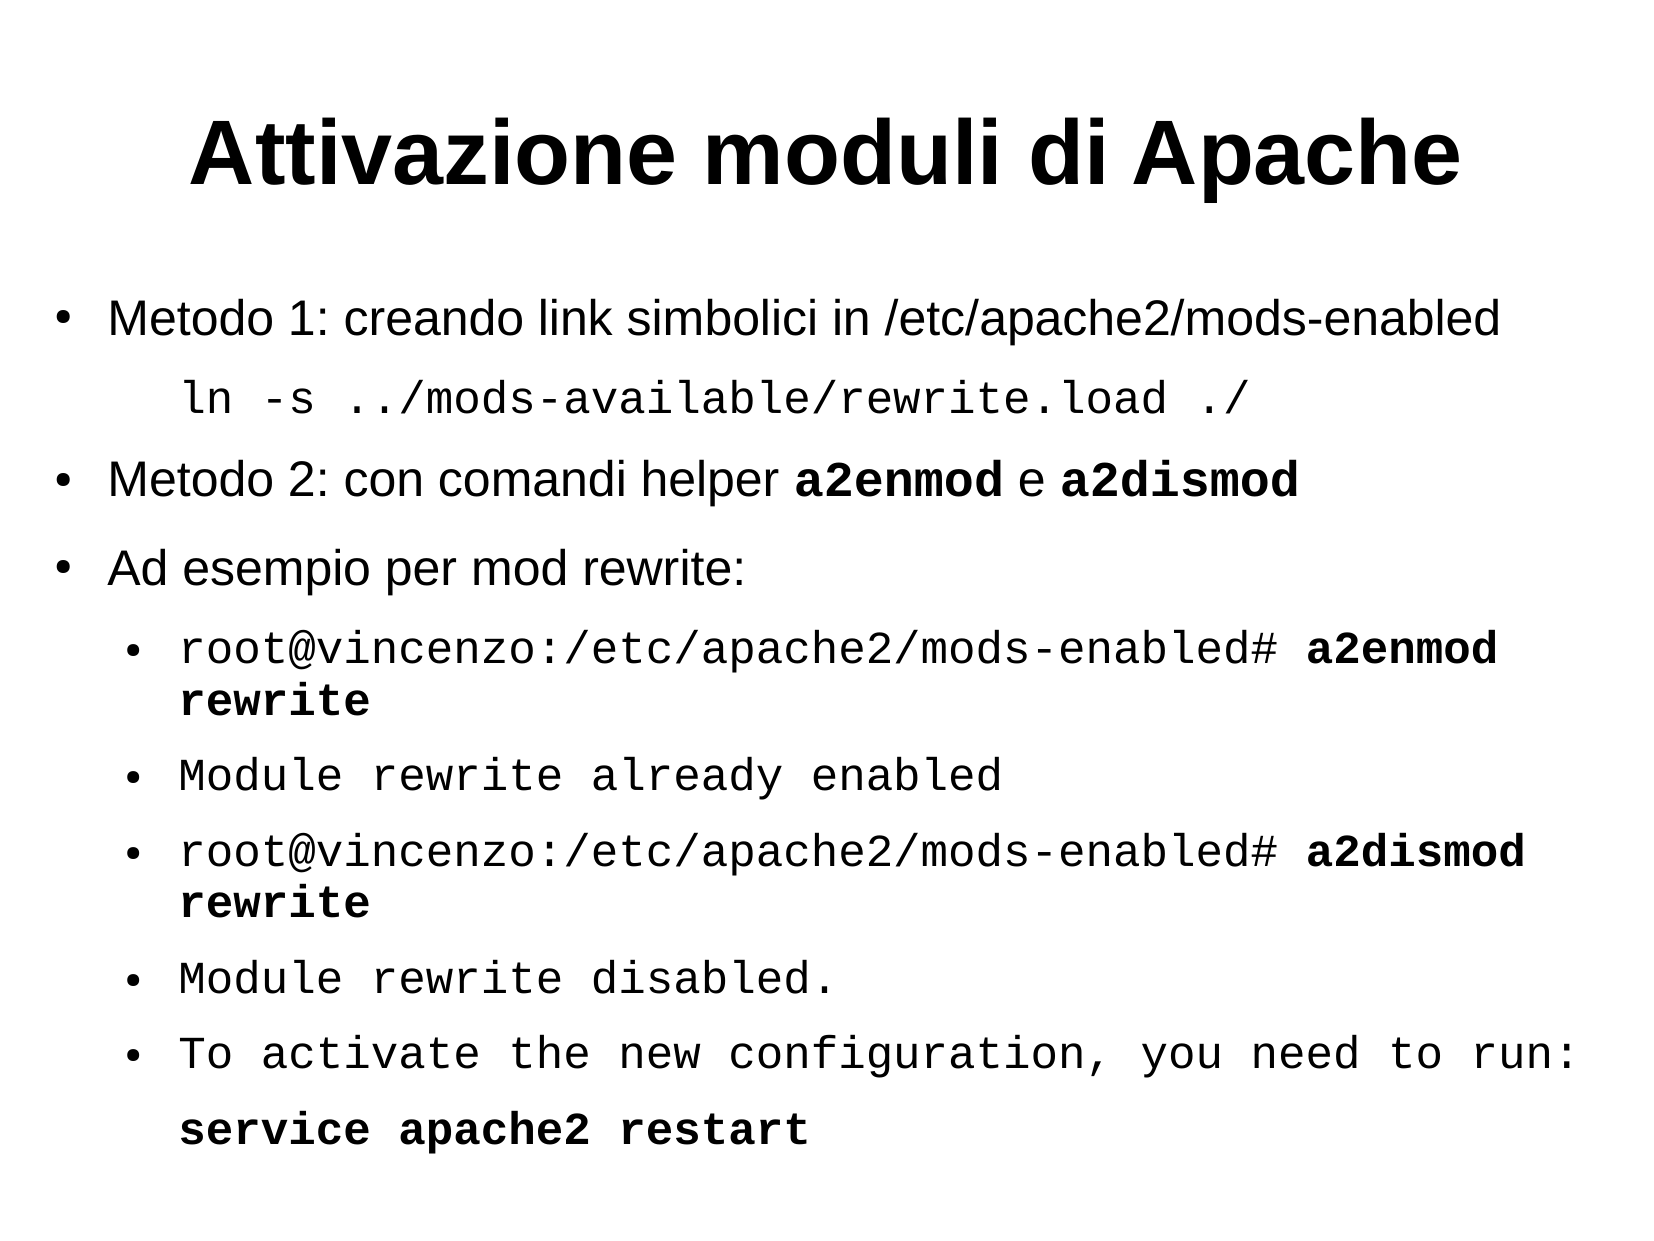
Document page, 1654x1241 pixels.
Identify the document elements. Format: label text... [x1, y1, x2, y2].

title Attivazione moduli di Apache [82, 49, 1571, 257]
list Metodo 1: creando link simbolici in /etc/apache2/mods-enabled ln -s ../mods-available/rewrite.load ./ Metodo 2: con comandi helper a2enmod e a2dismod Ad esempio per mod rewrite: root@vincenzo:/etc/apache2/mods-enabled# a2enmod rewrite Module rewrite already enabled root@vincenzo:/etc/apache2/mods-enabled# a2dismod rewrite Module rewrite disabled. To activate the new configuration, you need to run: service apache2 restart [36, 290, 1629, 1204]
